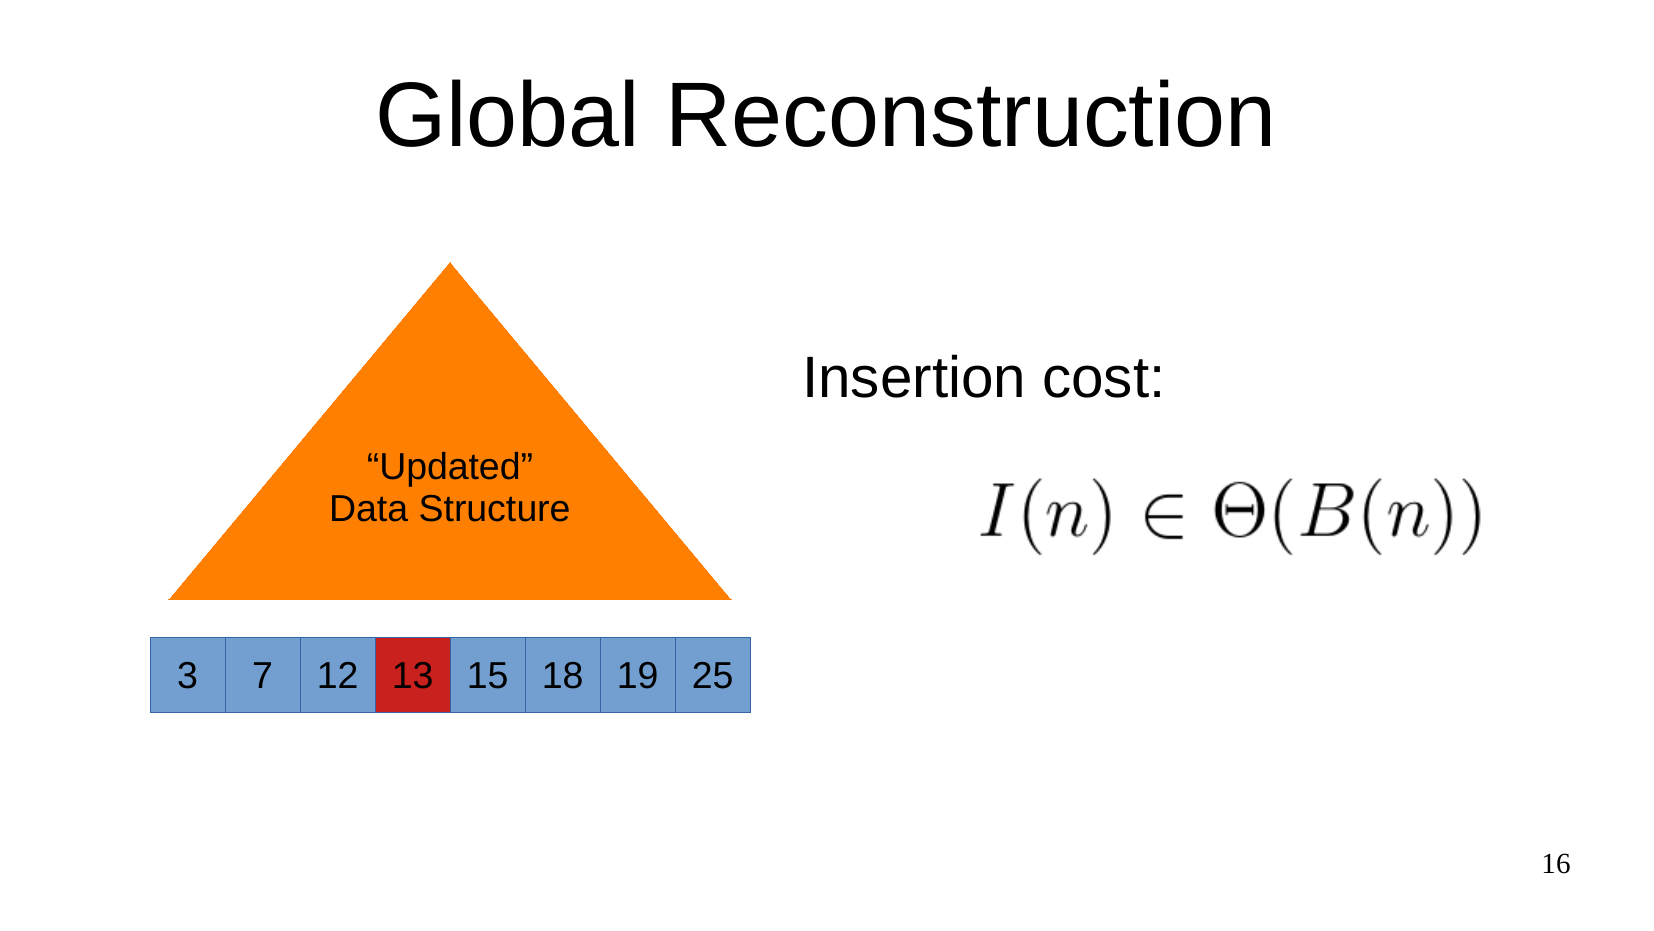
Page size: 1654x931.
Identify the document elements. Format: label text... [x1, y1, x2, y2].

title Global Reconstruction [82, 37, 1571, 193]
text_box 13 [375, 637, 451, 713]
picture [970, 449, 1501, 582]
text_box 25 [676, 637, 751, 713]
text_box 12 [301, 637, 375, 713]
text_box “Updated” Data Structure [168, 262, 732, 600]
text_box 19 [601, 637, 676, 713]
text_box 15 [451, 637, 525, 713]
text_box 3 [150, 637, 225, 713]
text_box 7 [225, 637, 301, 713]
text_box 18 [525, 637, 601, 713]
text_box Insertion cost: [787, 337, 1201, 418]
